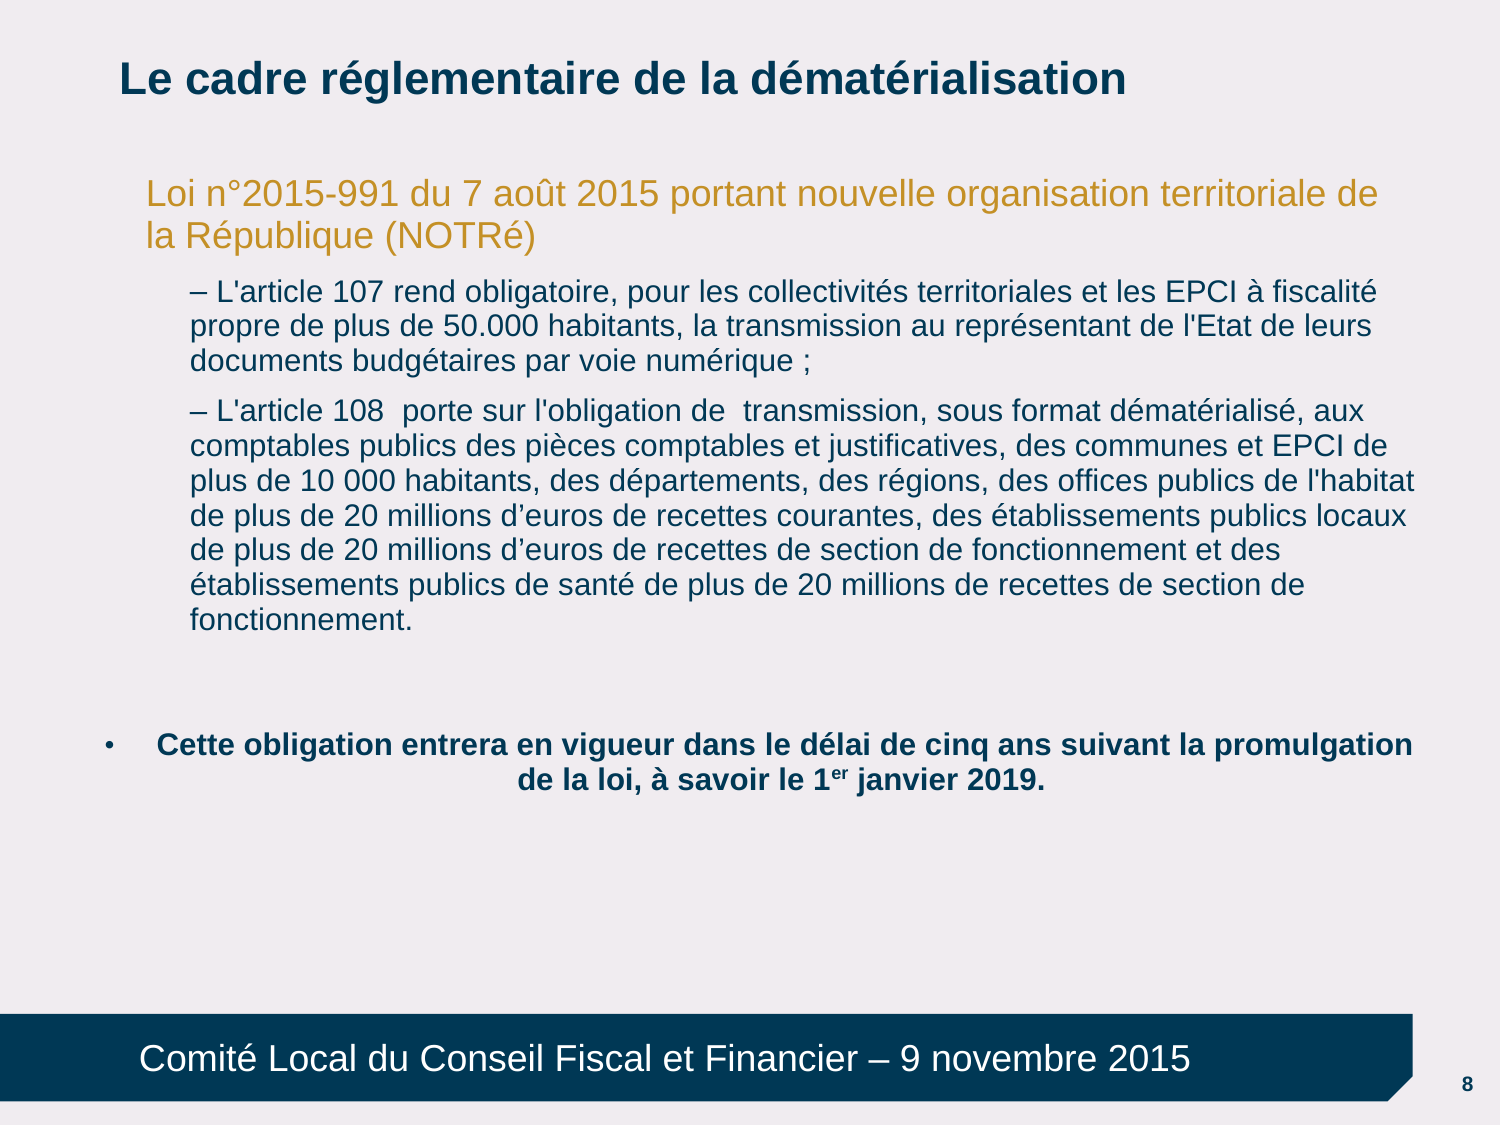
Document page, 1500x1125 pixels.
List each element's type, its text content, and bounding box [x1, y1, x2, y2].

list Loi n°2015-991 du 7 août 2015 portant nouvelle organisation territoriale de la République (NOTRé) L'article 107 rend obligatoire, pour les collectivités territoriales et les EPCI à fiscalité propre de plus de 50.000 habitants, la transmission au représentant de l'Etat de leurs documents budgétaires par voie numérique ; L'article 108 porte sur l'obligation de transmission, sous format dématérialisé, aux comptables publics des pièces comptables et justificatives, des communes et EPCI de plus de 10 000 habitants, des départements, des régions, des offices publics de l'habitat de plus de 20 millions d’euros de recettes courantes, des établissements publics locaux de plus de 20 millions d’euros de recettes de section de fonctionnement et des établissements publics de santé de plus de 20 millions de recettes de section de fonctionnement. Cette obligation entrera en vigueur dans le délai de cinq ans suivant la promulgation de la loi, à savoir le 1er janvier 2019. [102, 88, 1418, 1009]
title Le cadre réglementaire de la dématérialisation [119, 24, 1435, 136]
